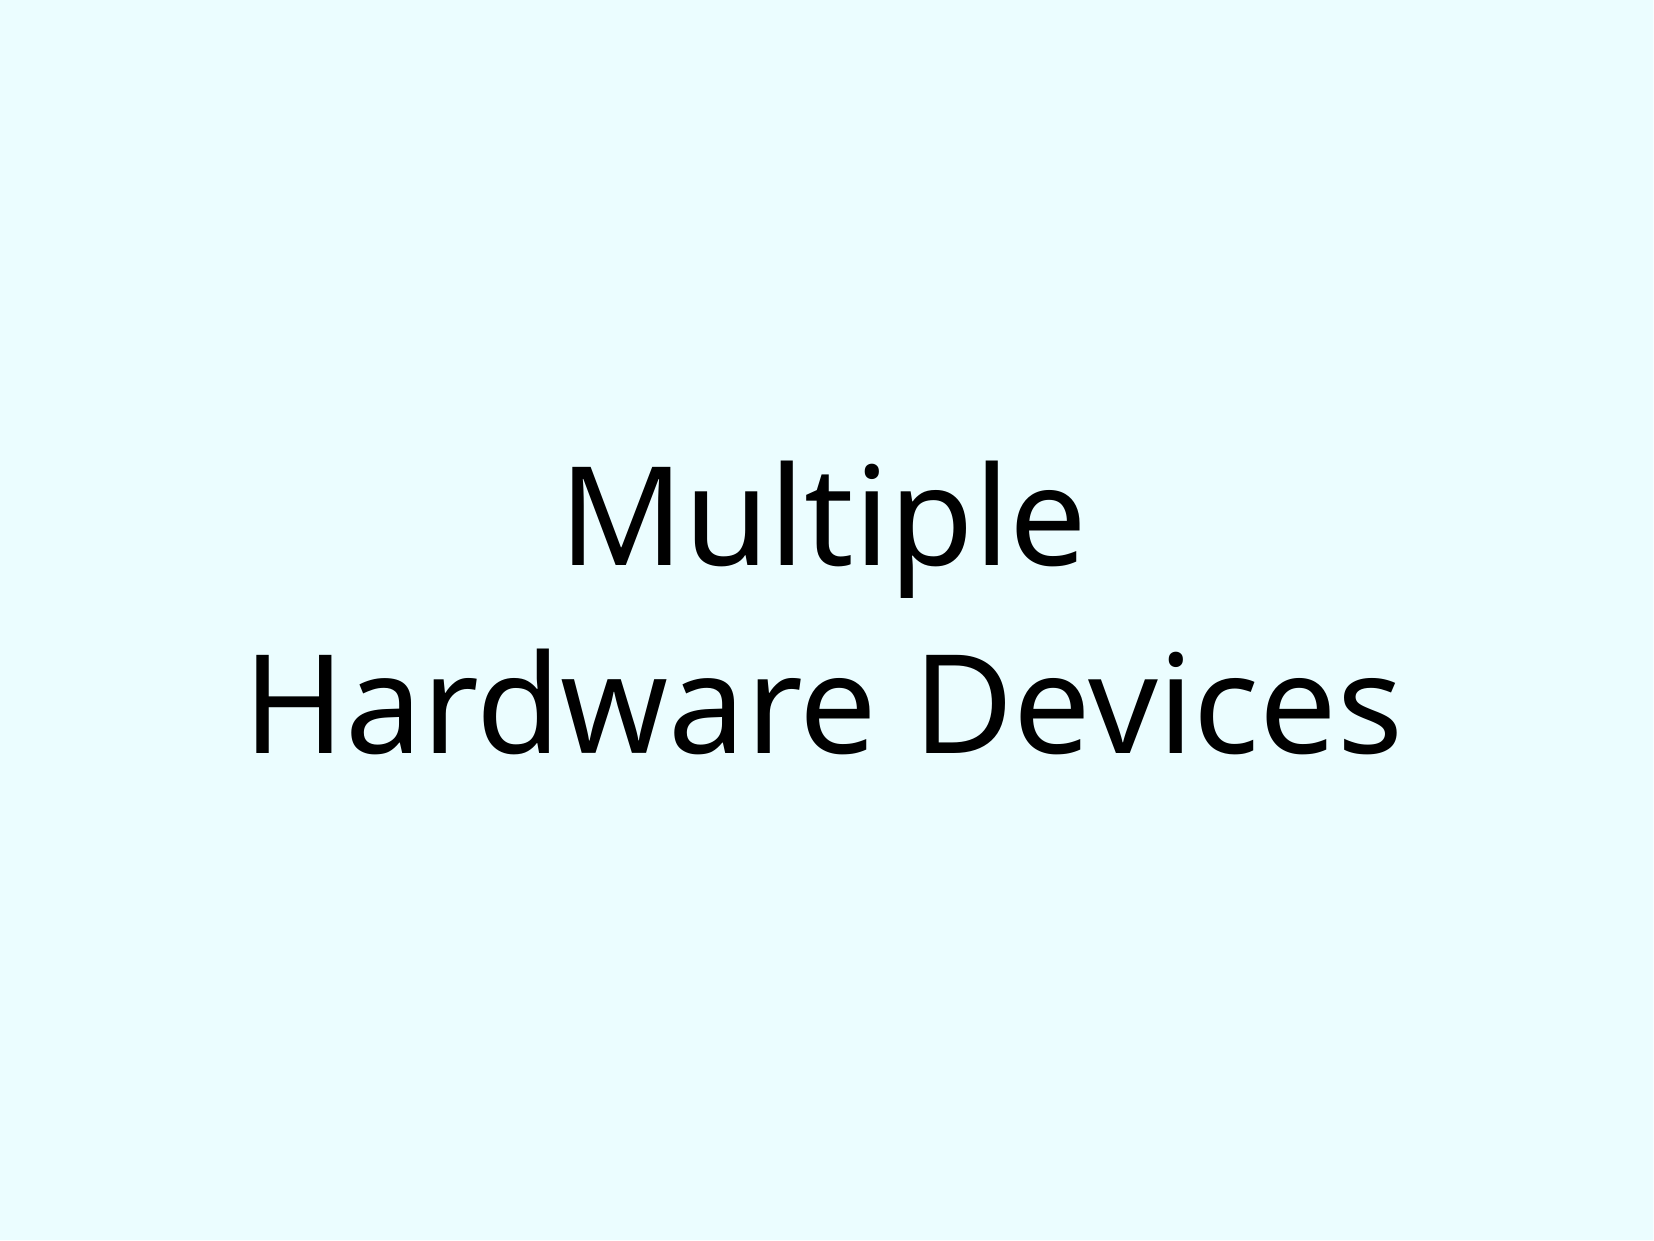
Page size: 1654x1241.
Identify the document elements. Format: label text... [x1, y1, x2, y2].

text_box Multiple Hardware Devices [79, 69, 1568, 1144]
